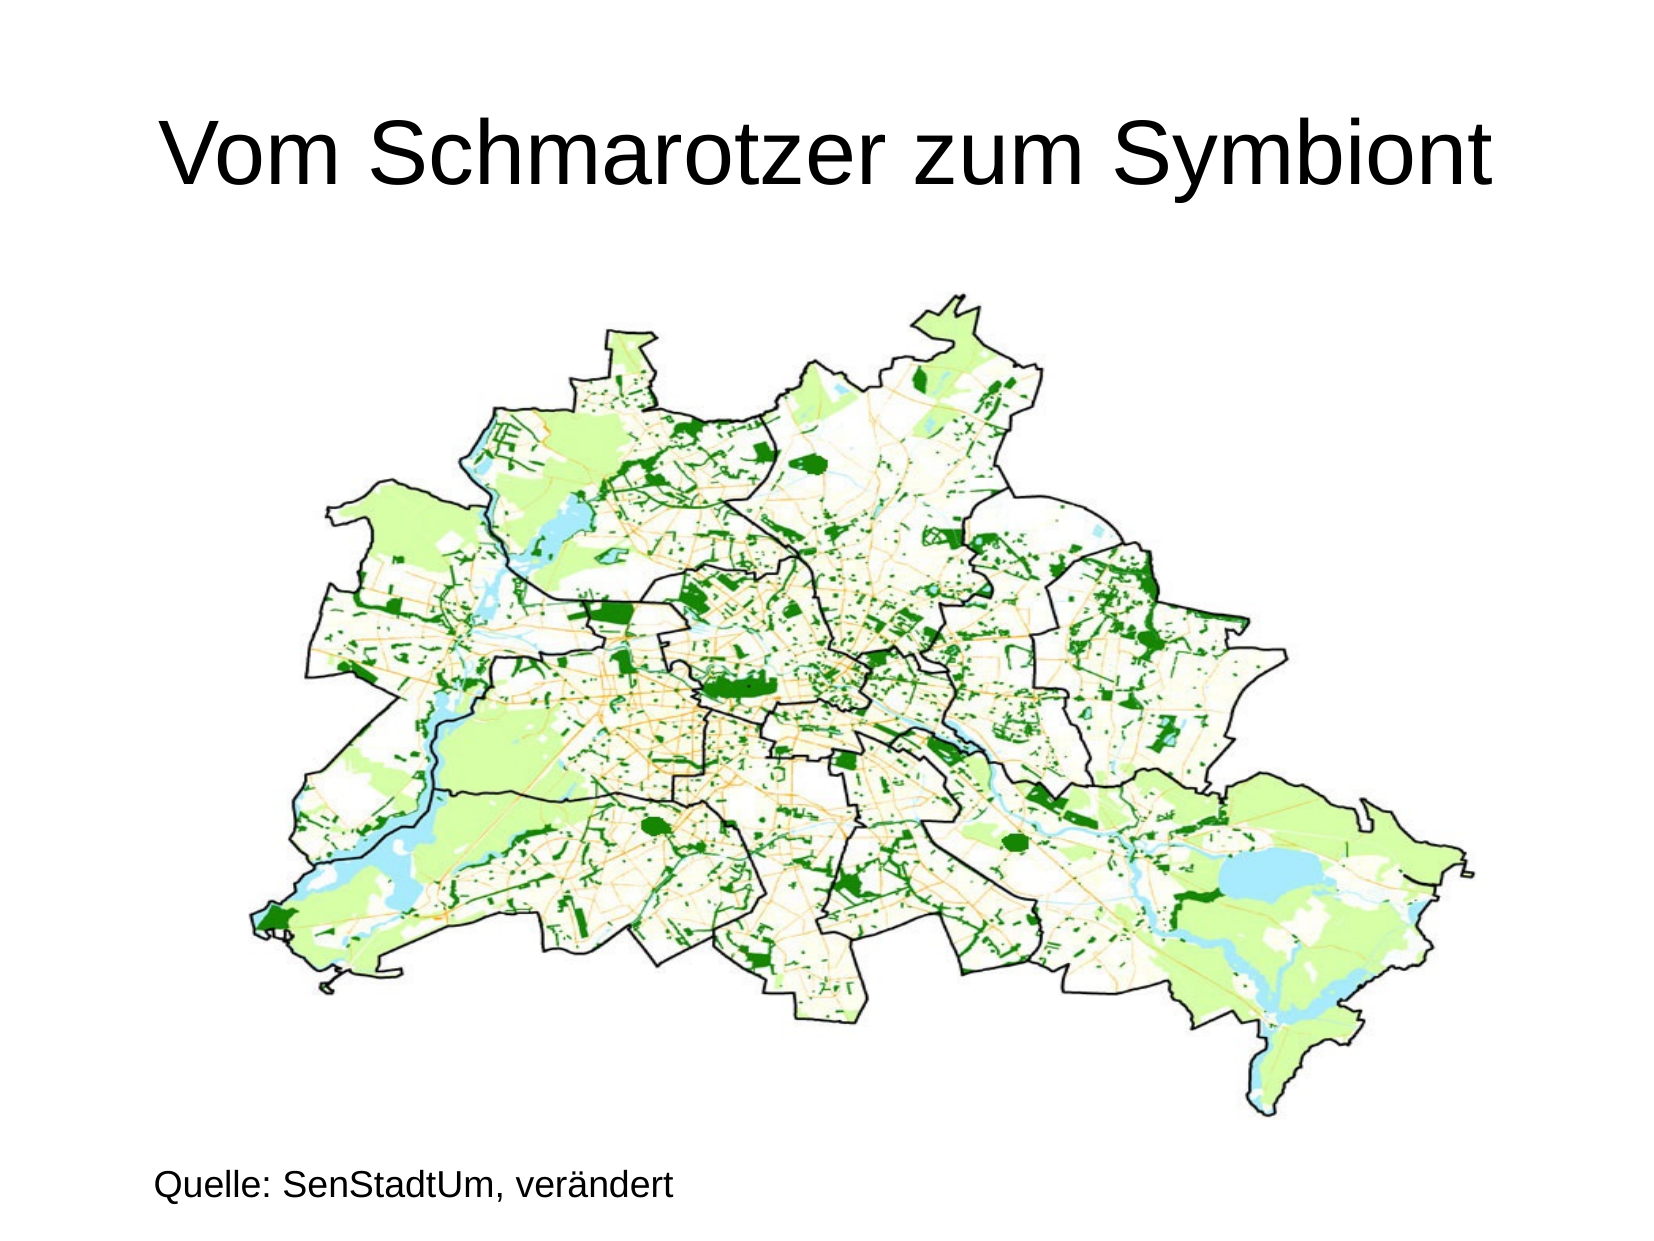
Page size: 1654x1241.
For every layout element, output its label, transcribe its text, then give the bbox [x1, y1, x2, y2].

title Vom Schmarotzer zum Symbiont [82, 49, 1571, 257]
list Quelle: SenStadtUm, verändert [82, 290, 1571, 1206]
picture [224, 271, 1489, 1134]
